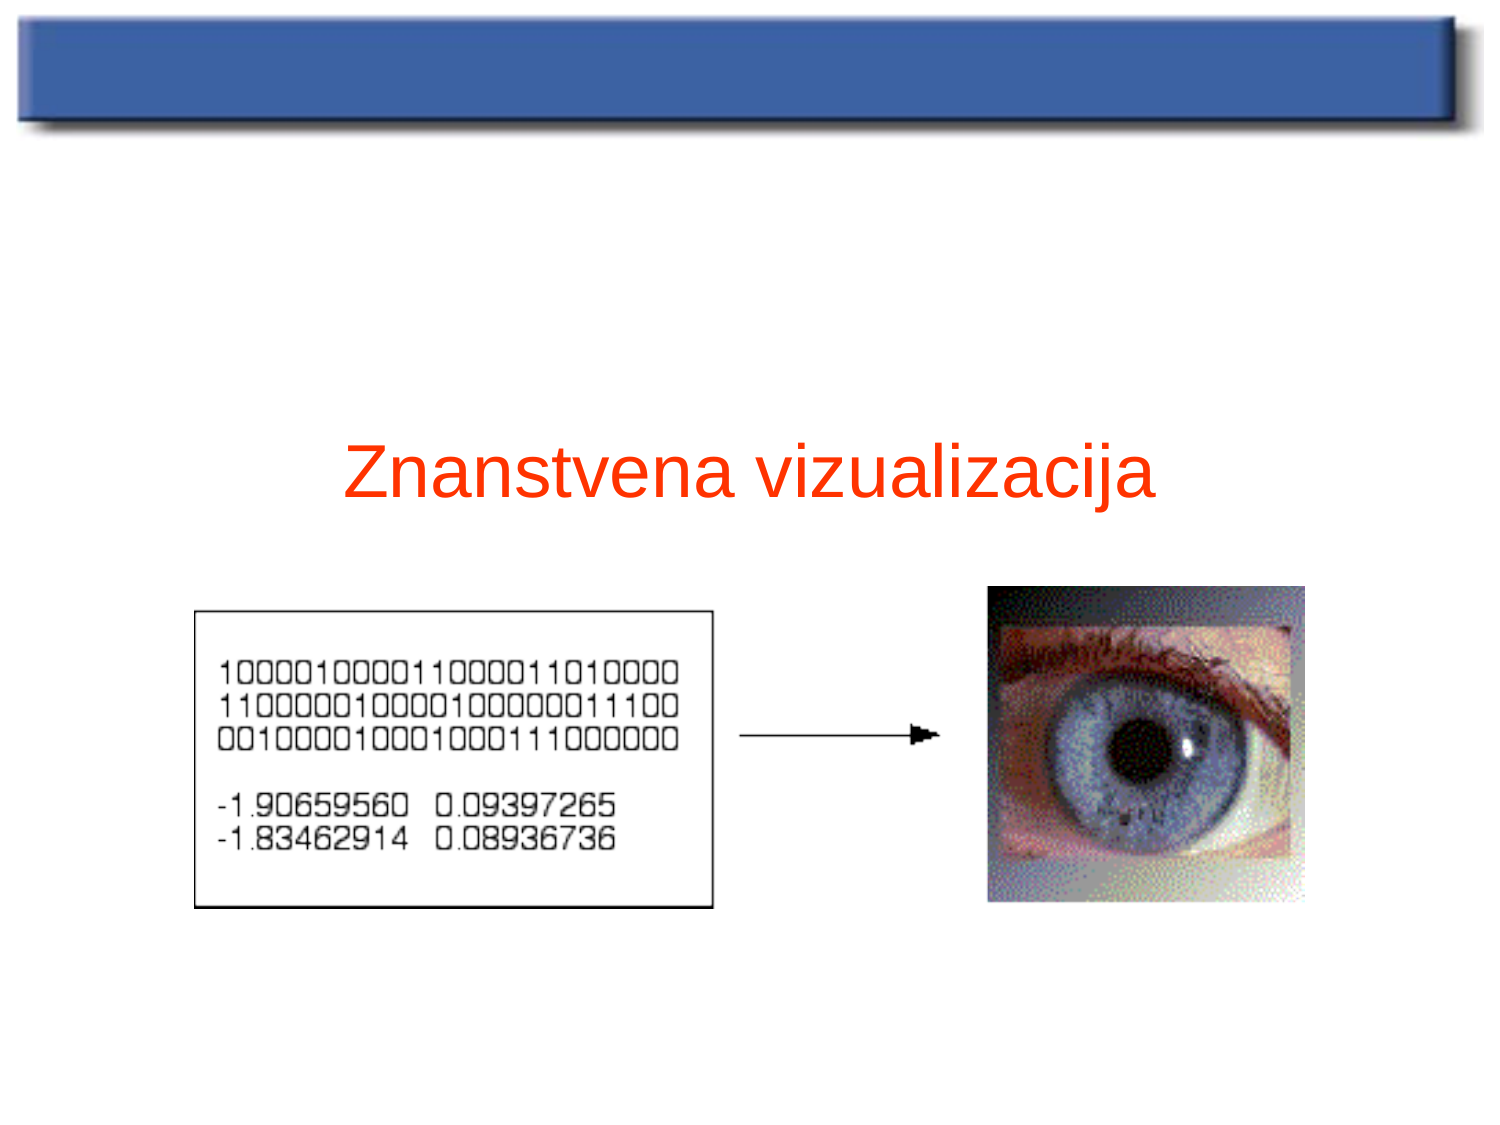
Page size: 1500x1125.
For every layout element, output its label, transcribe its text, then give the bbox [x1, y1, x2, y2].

title Znanstvena vizualizacija [112, 373, 1388, 561]
picture [16, 13, 1484, 141]
picture [194, 586, 1305, 909]
